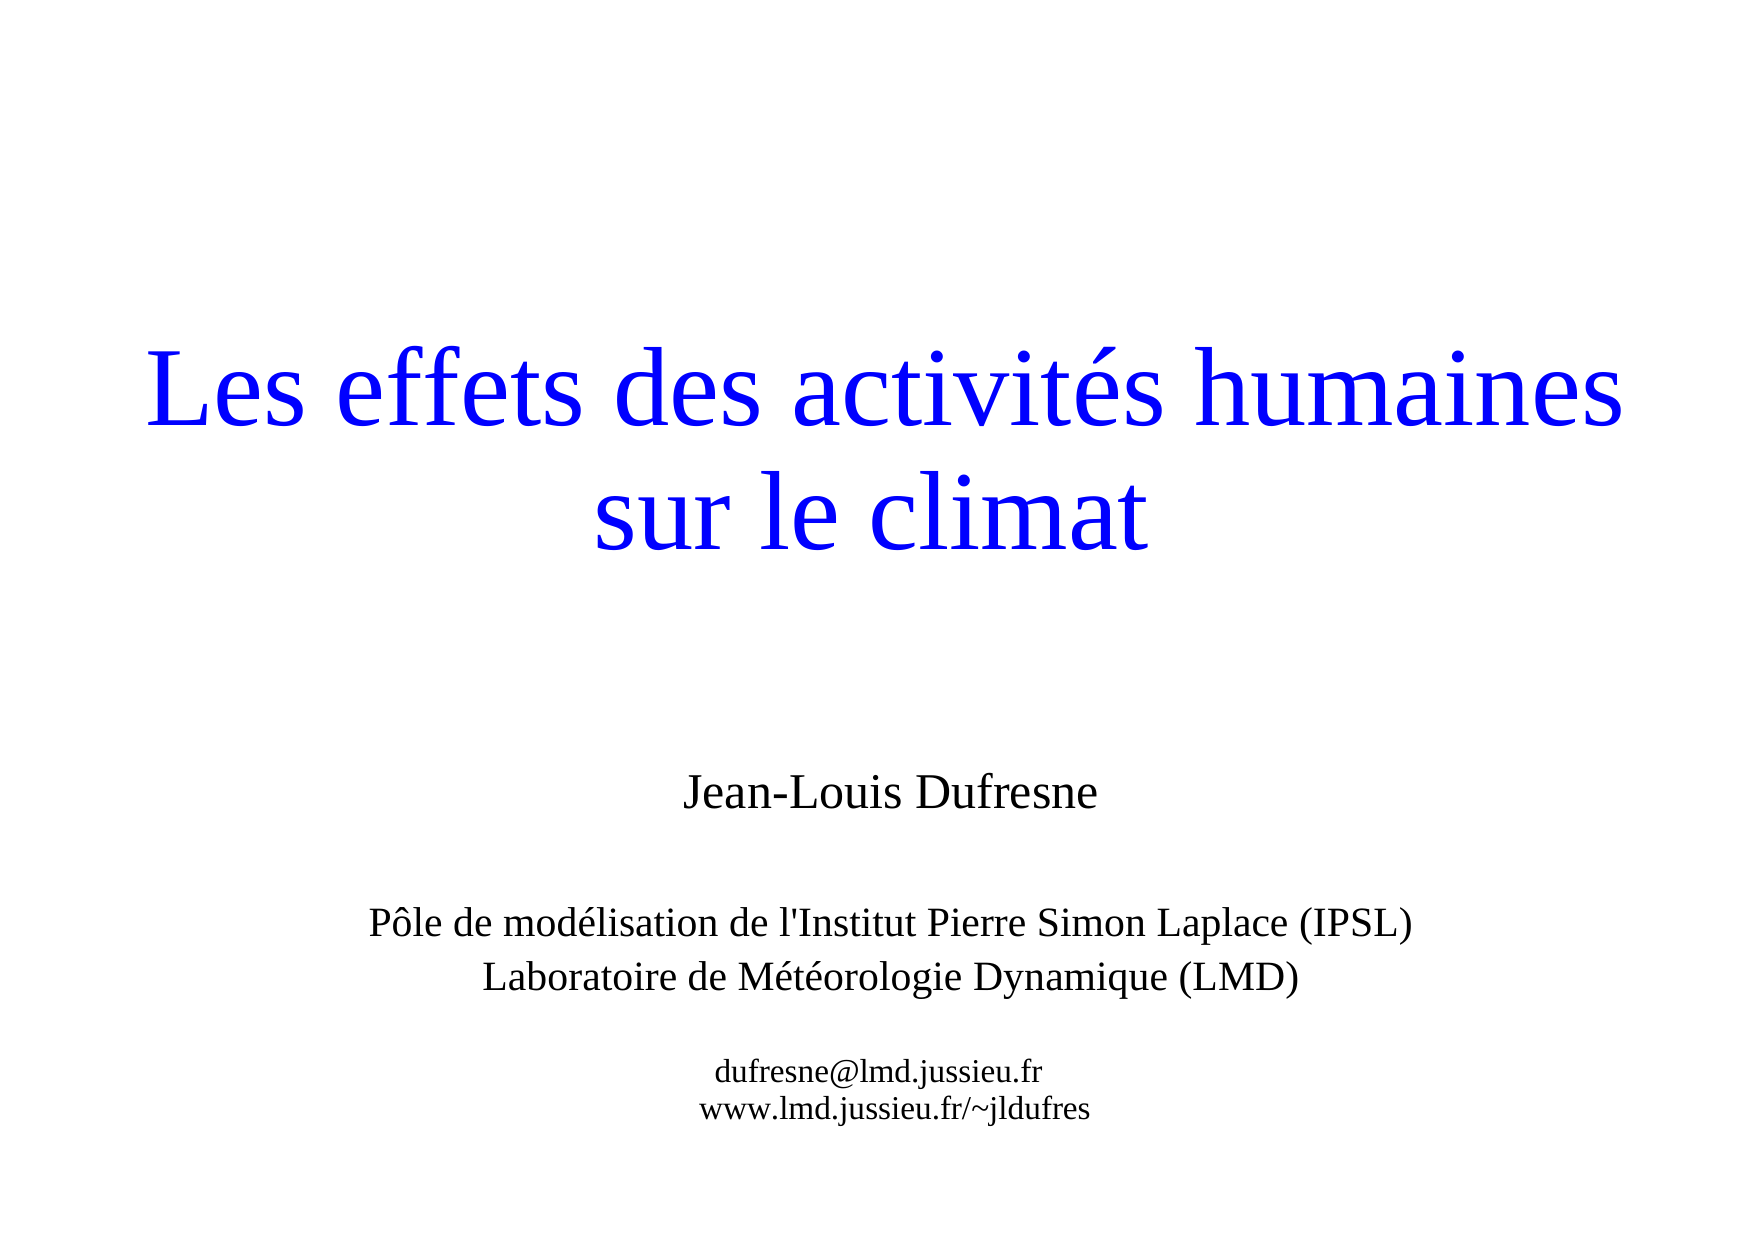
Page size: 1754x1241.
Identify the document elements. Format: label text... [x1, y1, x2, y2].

text_box Les effets des activités humaines sur le climat [118, 324, 1654, 574]
text_box Jean-Louis Dufresne Pôle de modélisation de l'Institut Pierre Simon Laplace (IPSL)‏ Laboratoire de Météorologie Dynamique (LMD)‏ dufresne@lmd.jussieu.fr www.lmd.jussieu.fr/~jldufres [283, 759, 1499, 1135]
